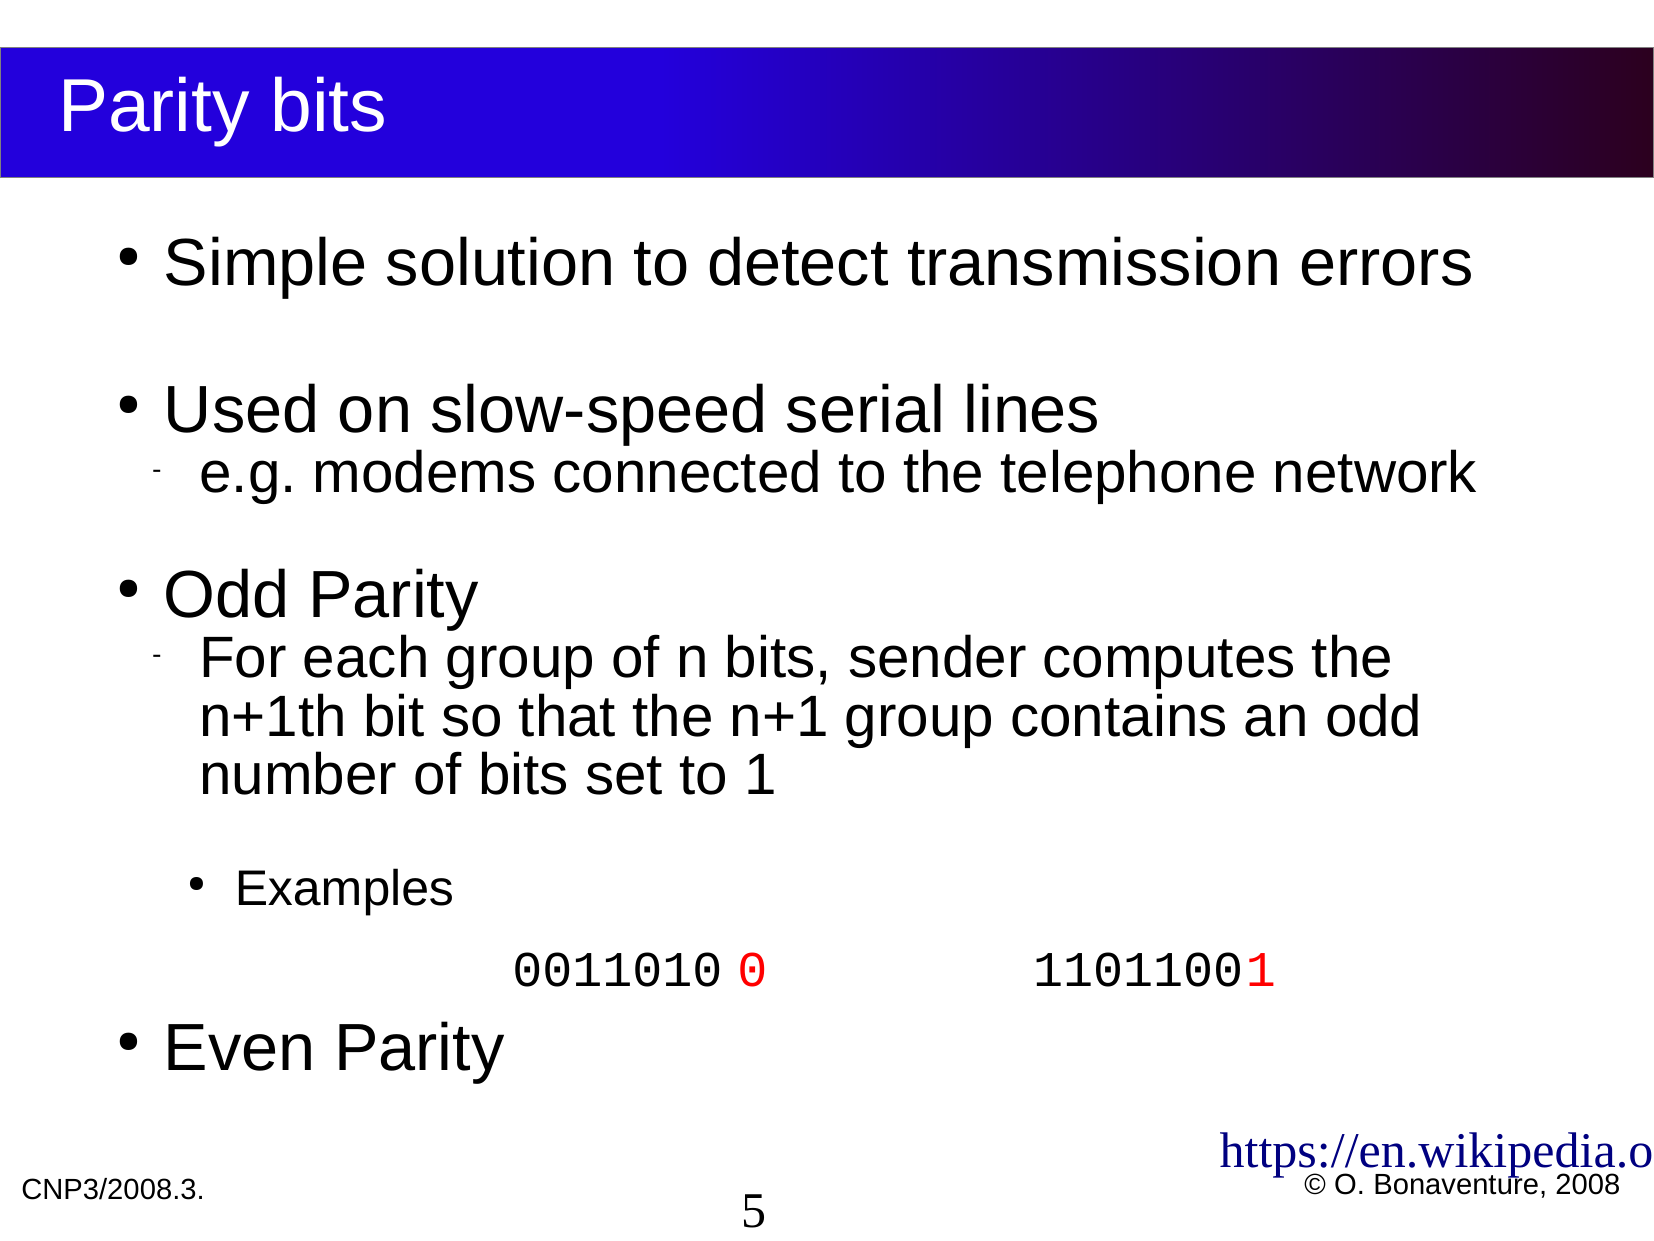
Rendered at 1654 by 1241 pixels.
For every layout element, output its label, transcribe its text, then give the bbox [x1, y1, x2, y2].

text_box CNP3/2008.3. [21, 1176, 116, 1212]
text_box https://en.wikipedia.org/wiki/Parity_bit [1204, 1110, 1654, 1186]
text_box © O. Bonaventure, 2008 [1529, 1186, 1622, 1201]
title Parity bits [10, 0, 1000, 218]
list Simple solution to detect transmission errors Used on slow-speed serial lines e.g. modems connected to the telephone network Odd Parity For each group of n bits, sender computes the n+1th bit so that the n+1 group contains an odd number of bits set to 1 Examples Even Parity [116, 231, 1529, 1241]
text_box 1 [1239, 941, 1283, 998]
text_box 1101100 [1220, 956, 1235, 983]
text_box 0 [730, 941, 775, 998]
text_box 1101100 [1026, 941, 1239, 998]
text_box 0011010 [505, 941, 730, 998]
